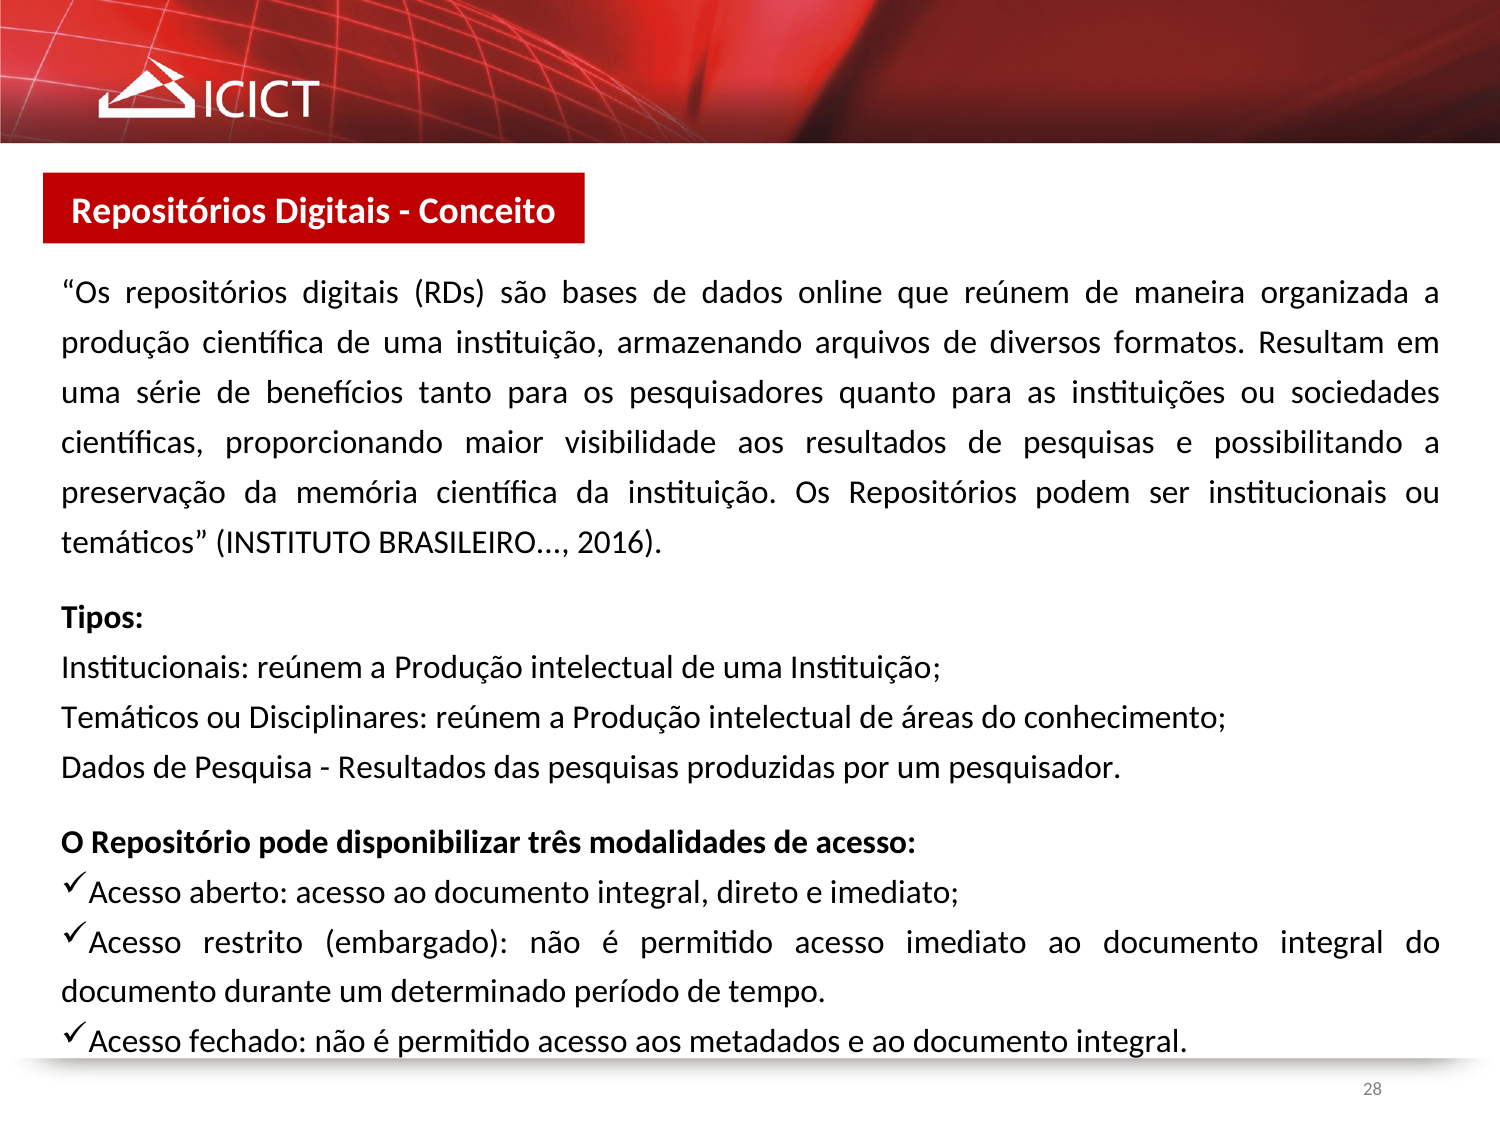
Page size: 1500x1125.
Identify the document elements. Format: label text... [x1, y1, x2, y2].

text_box Repositórios Digitais - Conceito [43, 172, 585, 244]
text_box “Os repositórios digitais (RDs) são bases de dados online que reúnem de maneira organizada a produção científica de uma instituição, armazenando arquivos de diversos formatos. Resultam em uma série de benefícios tanto para os pesquisadores quanto para as instituições ou sociedades científicas, proporcionando maior visibilidade aos resultados de pesquisas e possibilitando a preservação da memória científica da instituição. Os Repositórios podem ser institucionais ou temáticos” (INSTITUTO BRASILEIRO..., 2016). Tipos: Institucionais: reúnem a Produção intelectual de uma Instituição; Temáticos ou Disciplinares: reúnem a Produção intelectual de áreas do conhecimento; Dados de Pesquisa - Resultados das pesquisas produzidas por um pesquisador. O Repositório pode disponibilizar três modalidades de acesso: Acesso aberto: acesso ao documento integral, direto e imediato; Acesso restrito (embargado): não é permitido acesso imediato ao documento integral do documento durante um determinado período de tempo. Acesso fechado: não é permitido acesso aos metadados e ao documento integral. [46, 252, 1458, 1068]
picture [0, 0, 1500, 1125]
text_box <número> [1059, 1068, 1397, 1118]
